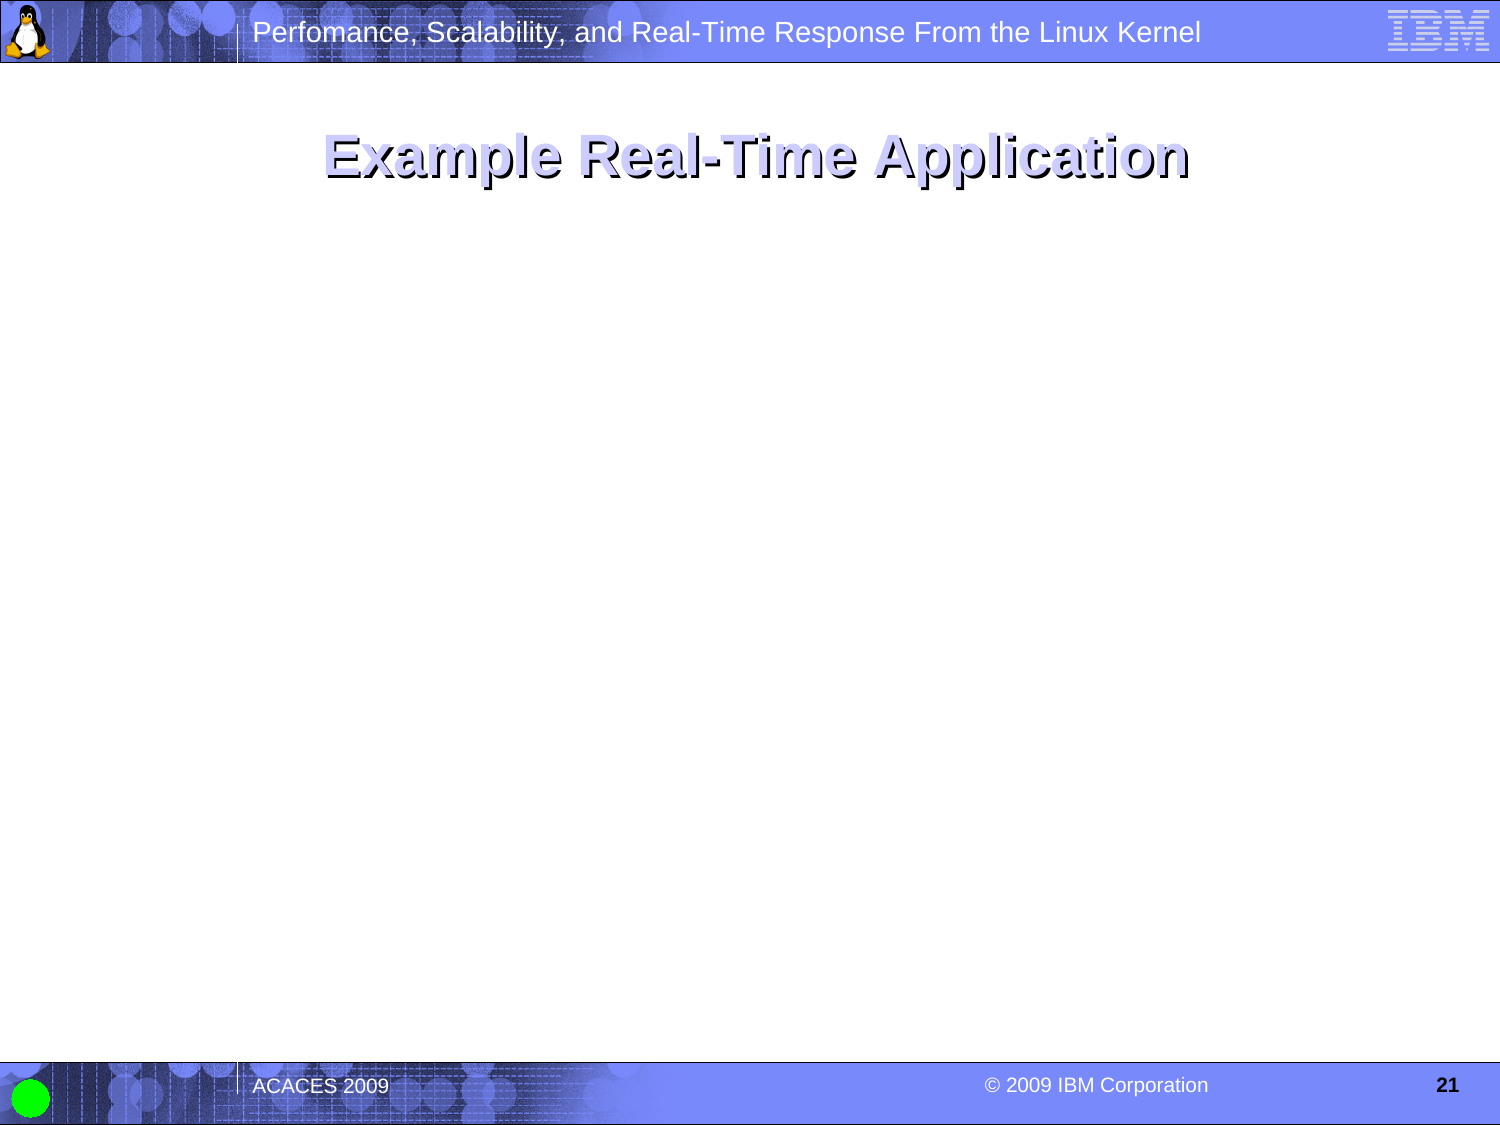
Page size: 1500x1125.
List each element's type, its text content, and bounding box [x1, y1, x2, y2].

text_box [11, 1079, 50, 1118]
picture [1, 1, 1500, 62]
picture [0, 1063, 1500, 1124]
title Example Real-Time Application [79, 124, 1433, 192]
